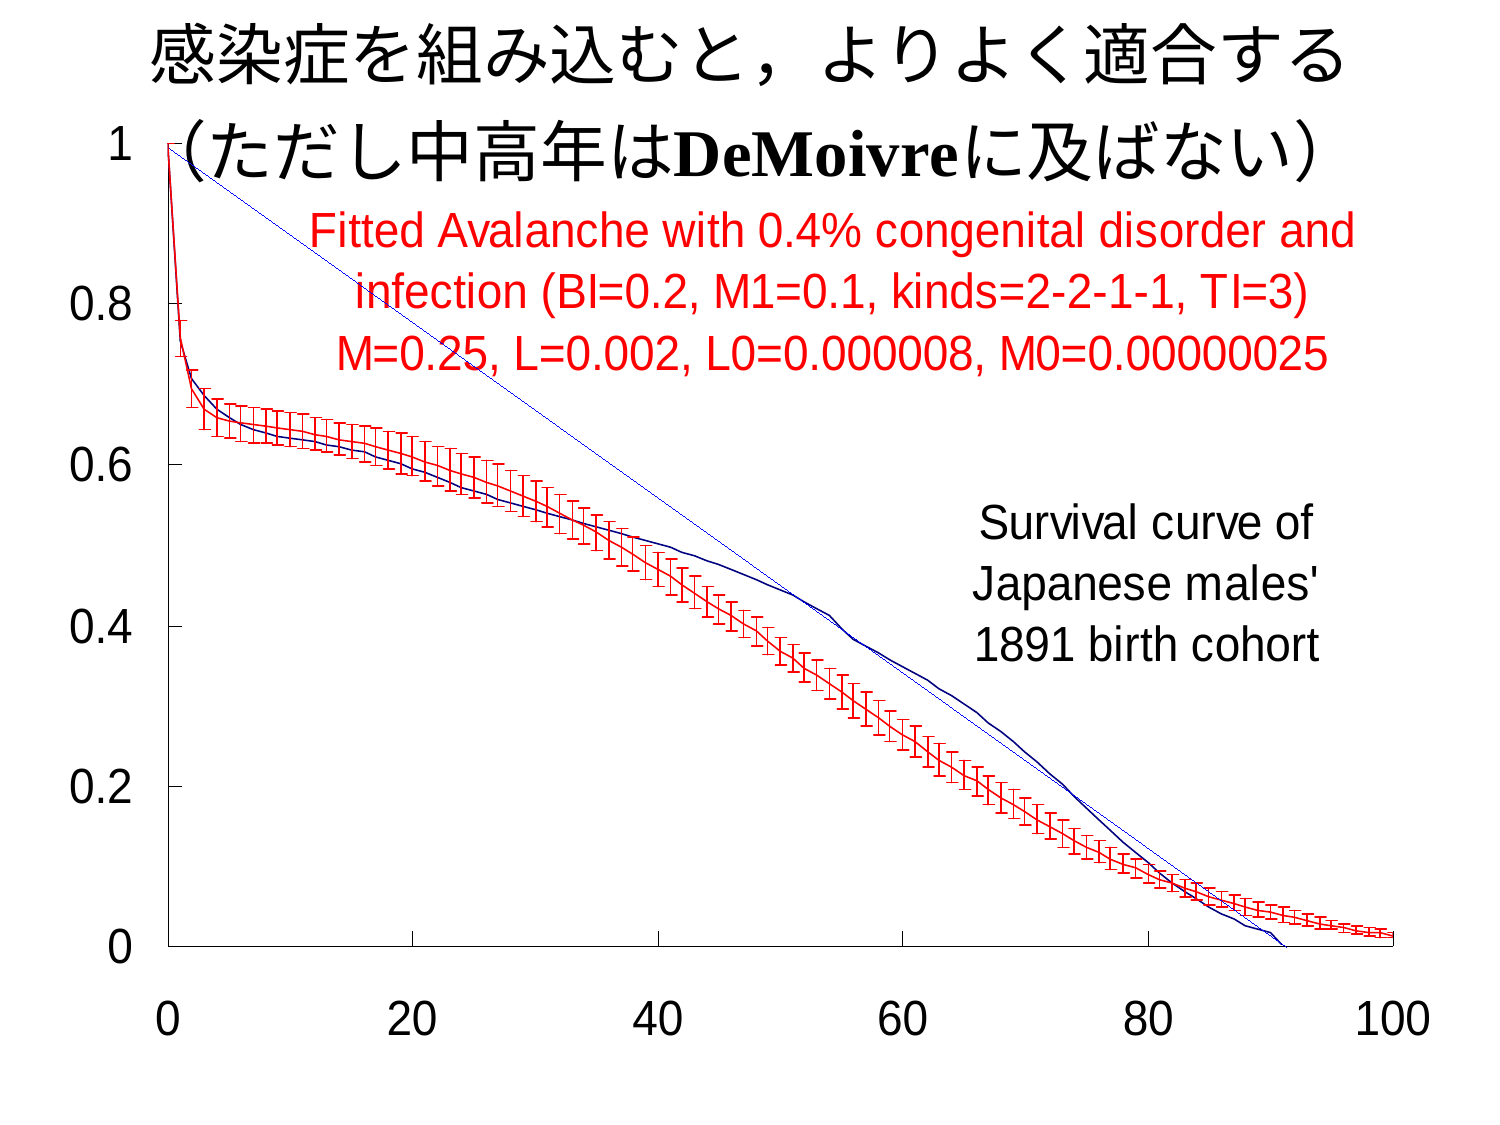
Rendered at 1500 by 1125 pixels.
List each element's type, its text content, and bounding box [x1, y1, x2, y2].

chart [37, 75, 1463, 1086]
title 感染症を組み込むと，よりよく適合する （ただし中高年はDeMoivreに及ばない） [112, 20, 1388, 75]
